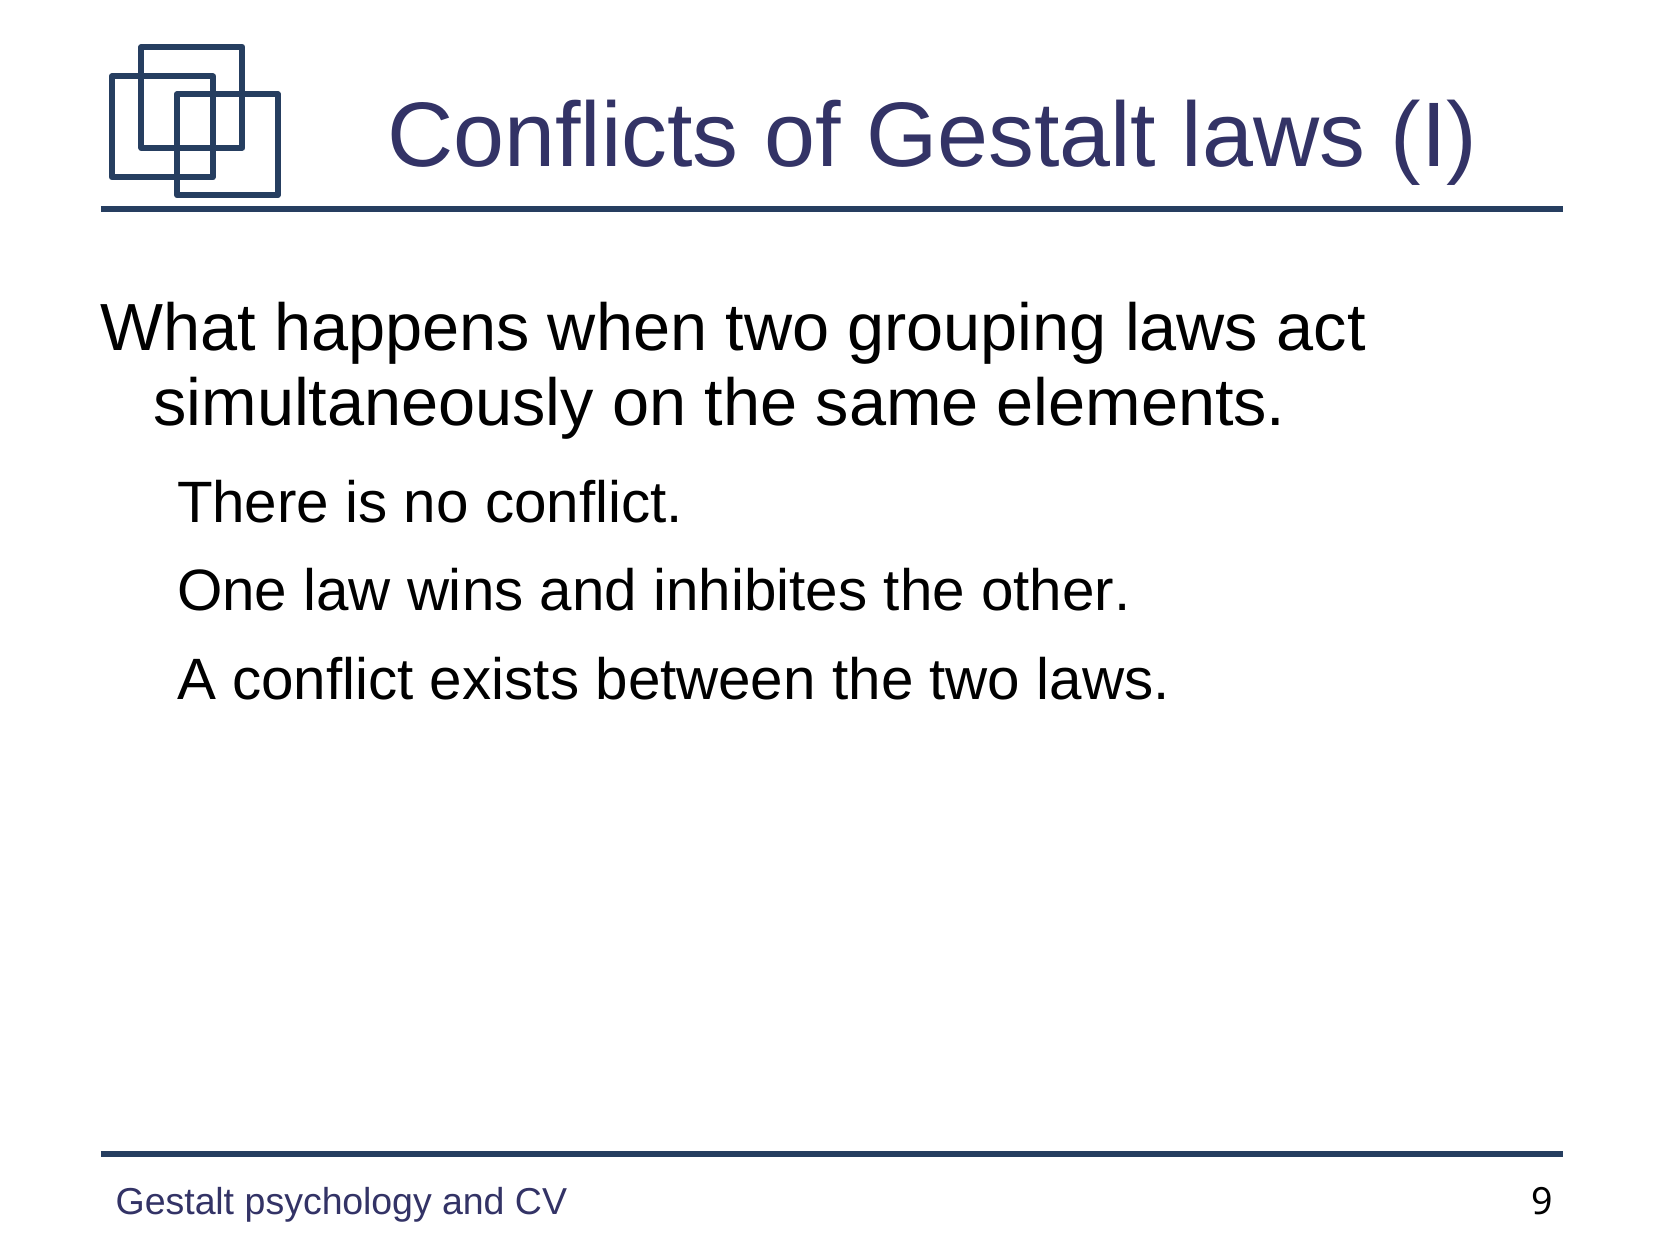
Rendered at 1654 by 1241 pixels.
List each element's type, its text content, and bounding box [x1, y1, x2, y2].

list What happens when two grouping laws act simultaneously on the same elements. There is no conflict. One law wins and inhibites the other. A conflict exists between the two laws. [82, 290, 1571, 1094]
title Conflicts of Gestalt laws (I) [295, 39, 1571, 232]
